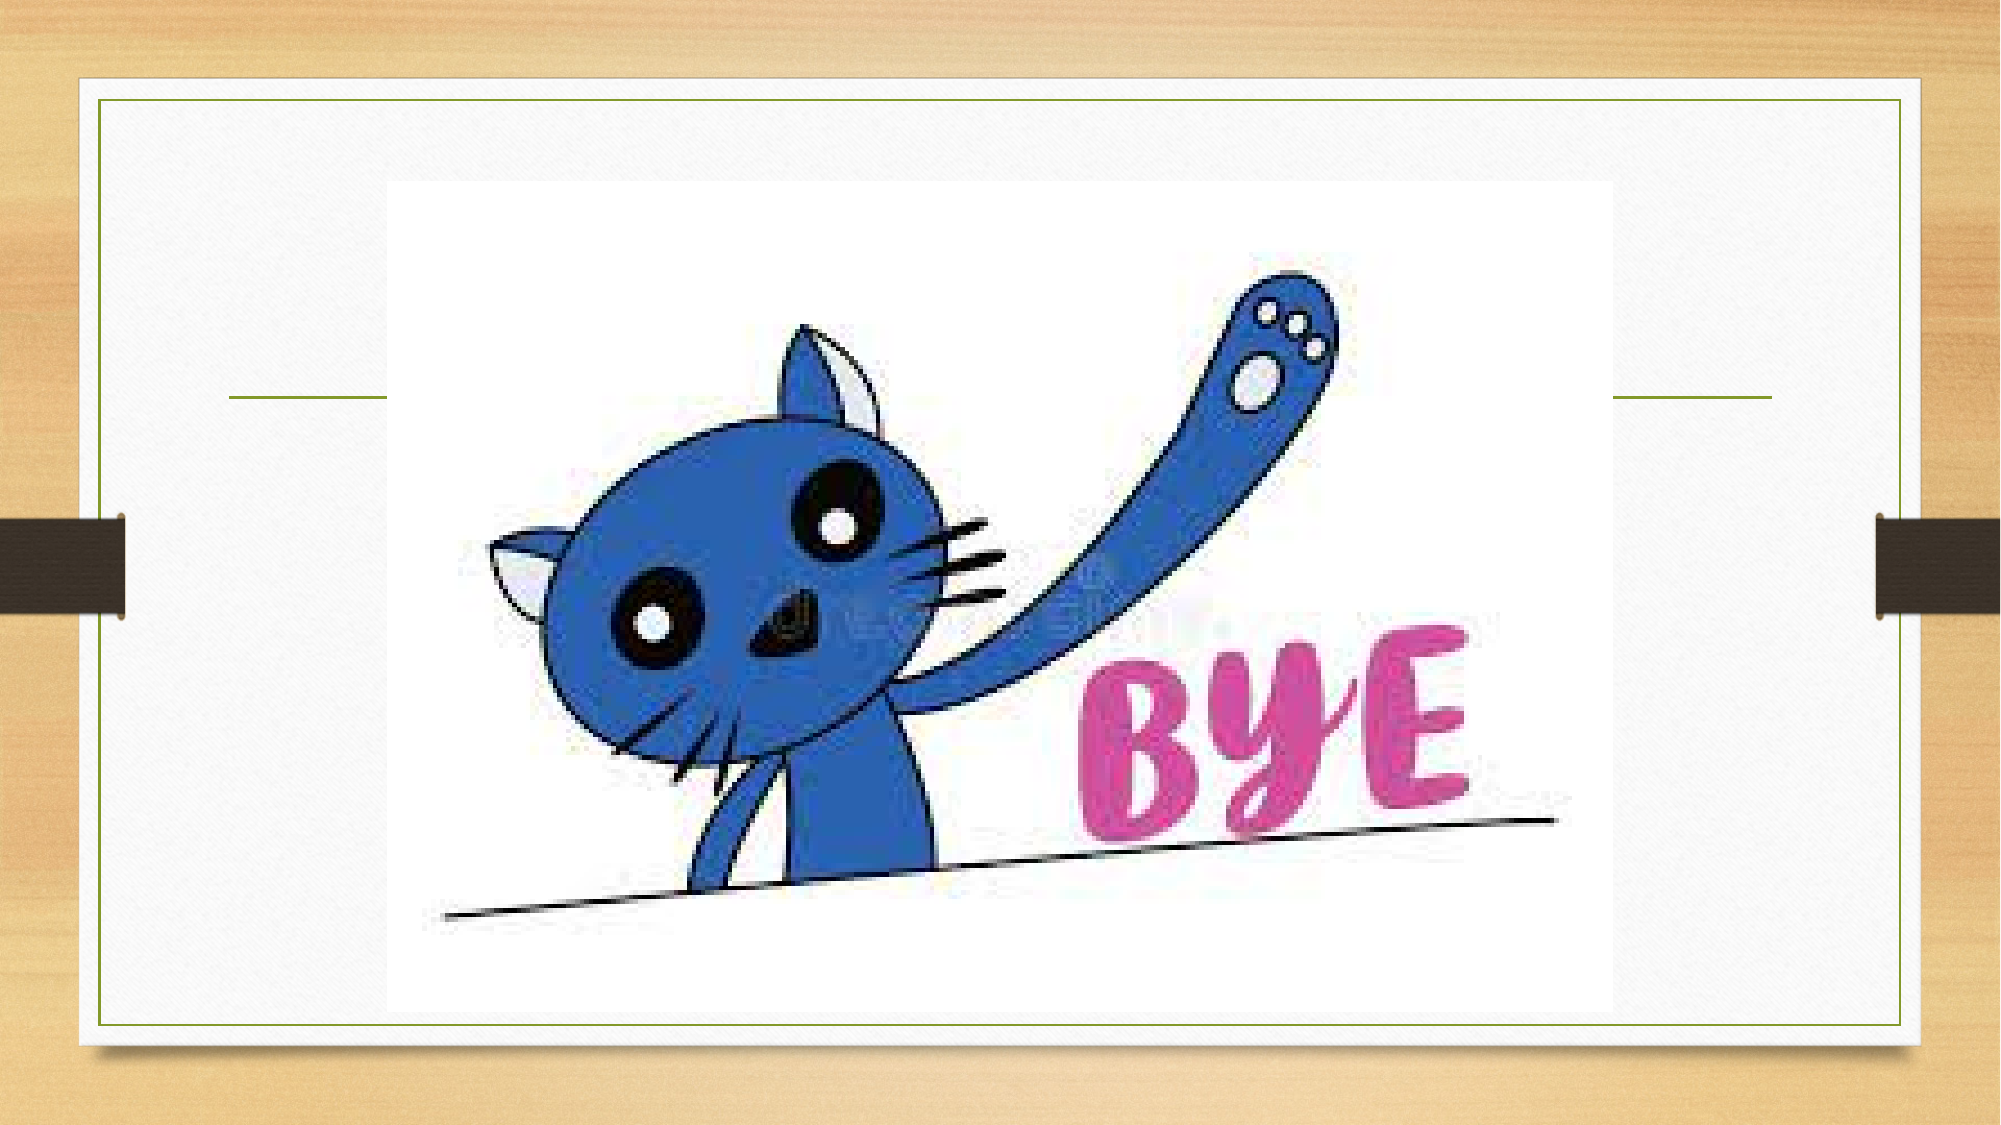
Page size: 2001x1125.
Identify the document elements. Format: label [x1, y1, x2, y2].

picture [387, 181, 1613, 1013]
